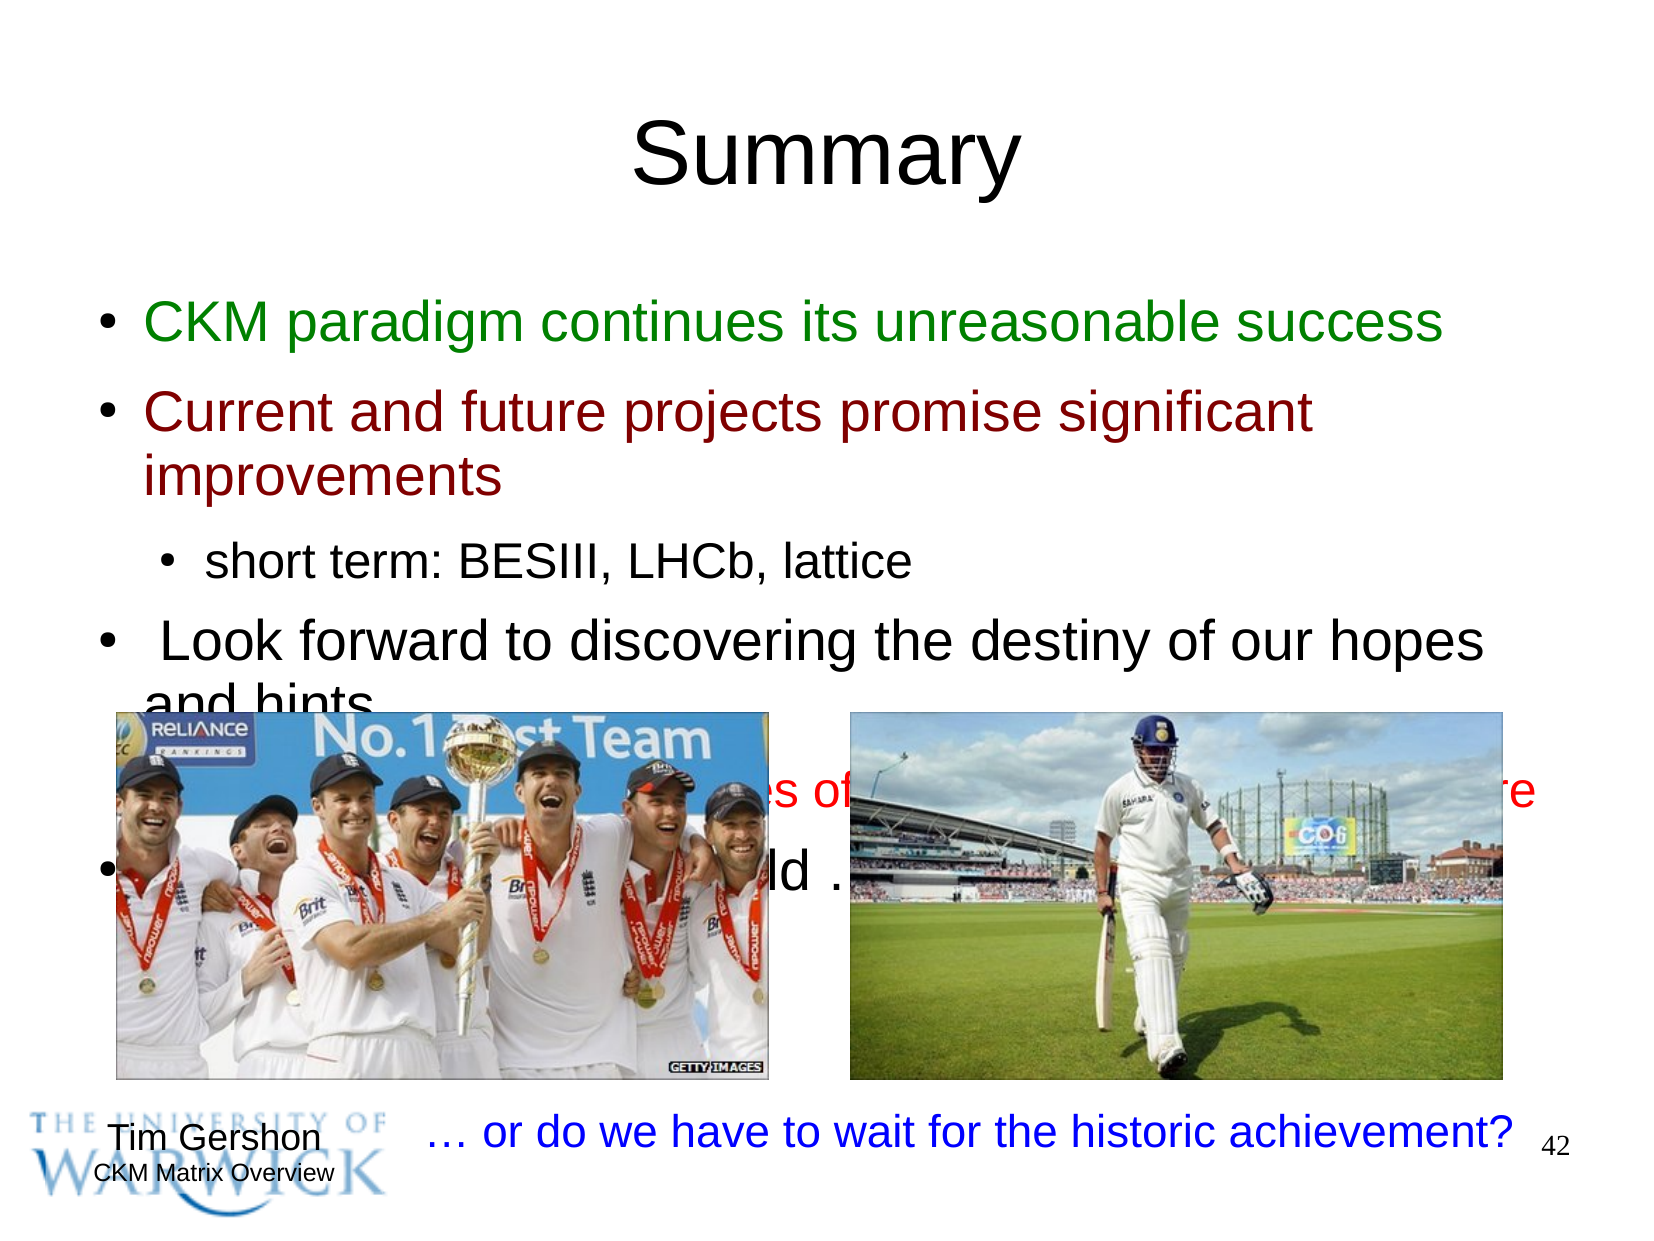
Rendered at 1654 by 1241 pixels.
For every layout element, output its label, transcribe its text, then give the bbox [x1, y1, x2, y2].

title Summary [82, 49, 1571, 257]
list CKM paradigm continues its unreasonable success Current and future projects promise significant improvements short term: BESIII, LHCb, lattice Look forward to discovering the destiny of our hopes and hints one certainty: new sources of CP violation exist, somewhere Will we be top of the world … ? [82, 290, 1571, 916]
picture [19, 1106, 406, 1232]
text_box … or do we have to wait for the historic achievement? [259, 1098, 1530, 1165]
text_box Tim Gershon CKM Matrix Overview [45, 1108, 384, 1194]
picture [116, 712, 769, 1080]
picture [850, 712, 1503, 1080]
